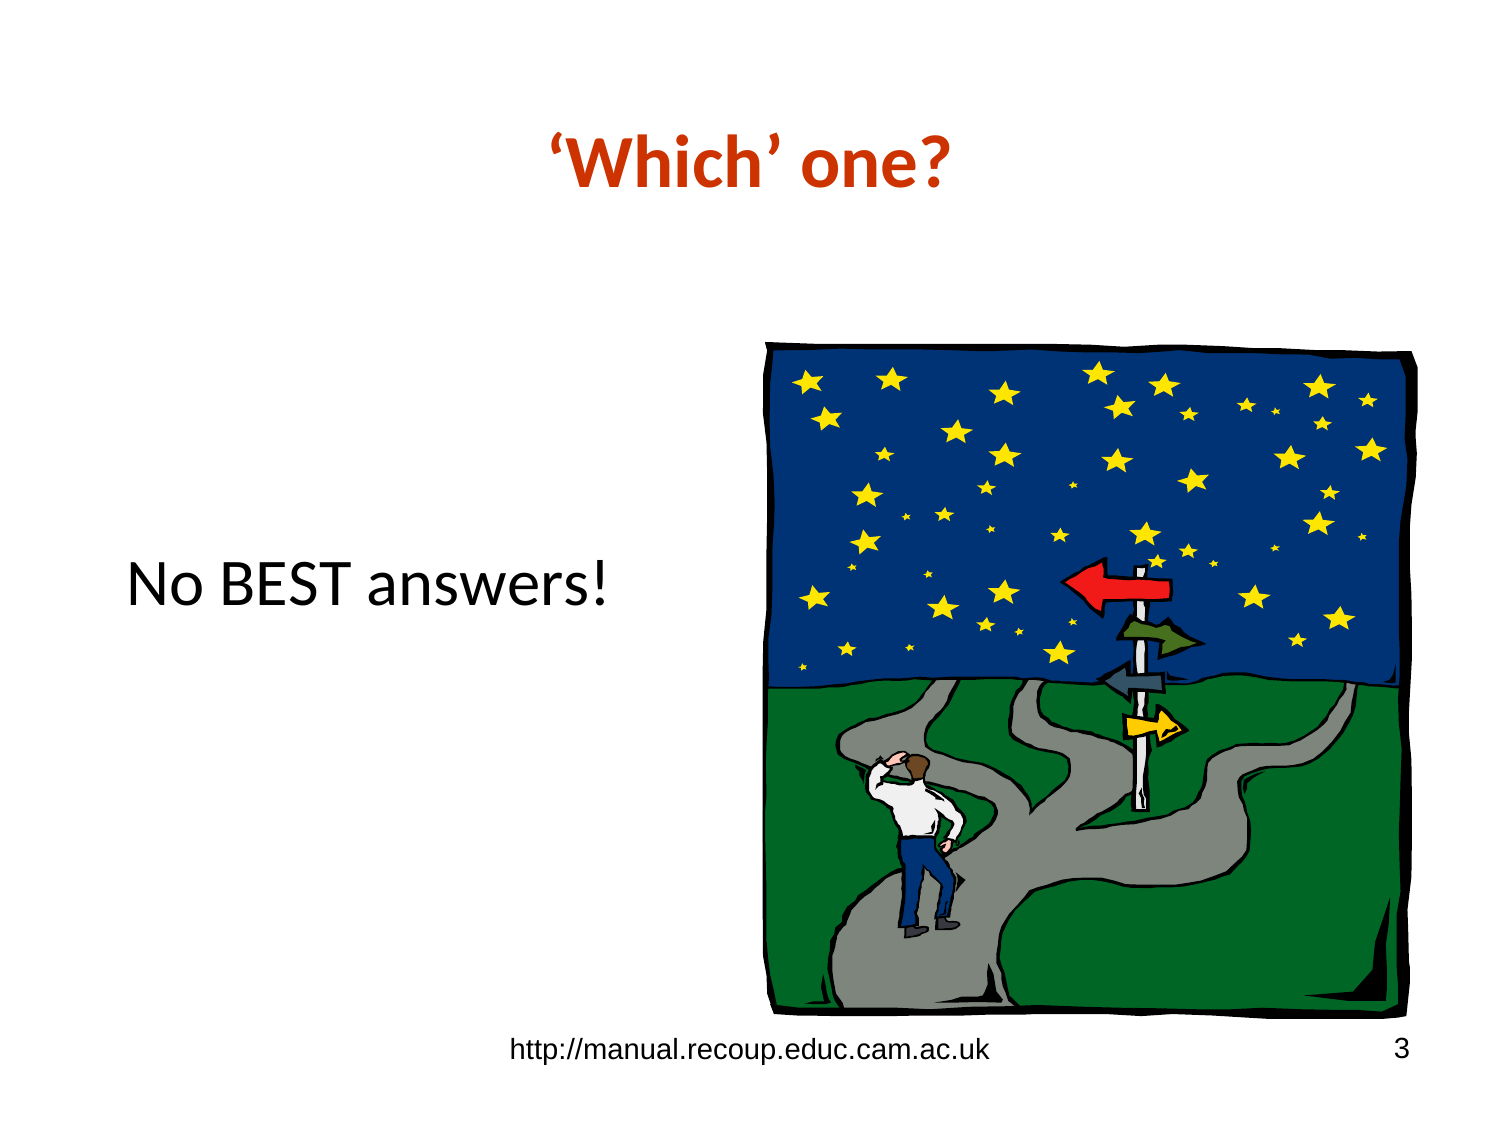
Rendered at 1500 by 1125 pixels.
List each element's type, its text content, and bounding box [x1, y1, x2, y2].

list No BEST answers! [74, 262, 713, 1006]
title ‘Which’ one? [75, 74, 1426, 263]
picture [762, 337, 1426, 1026]
